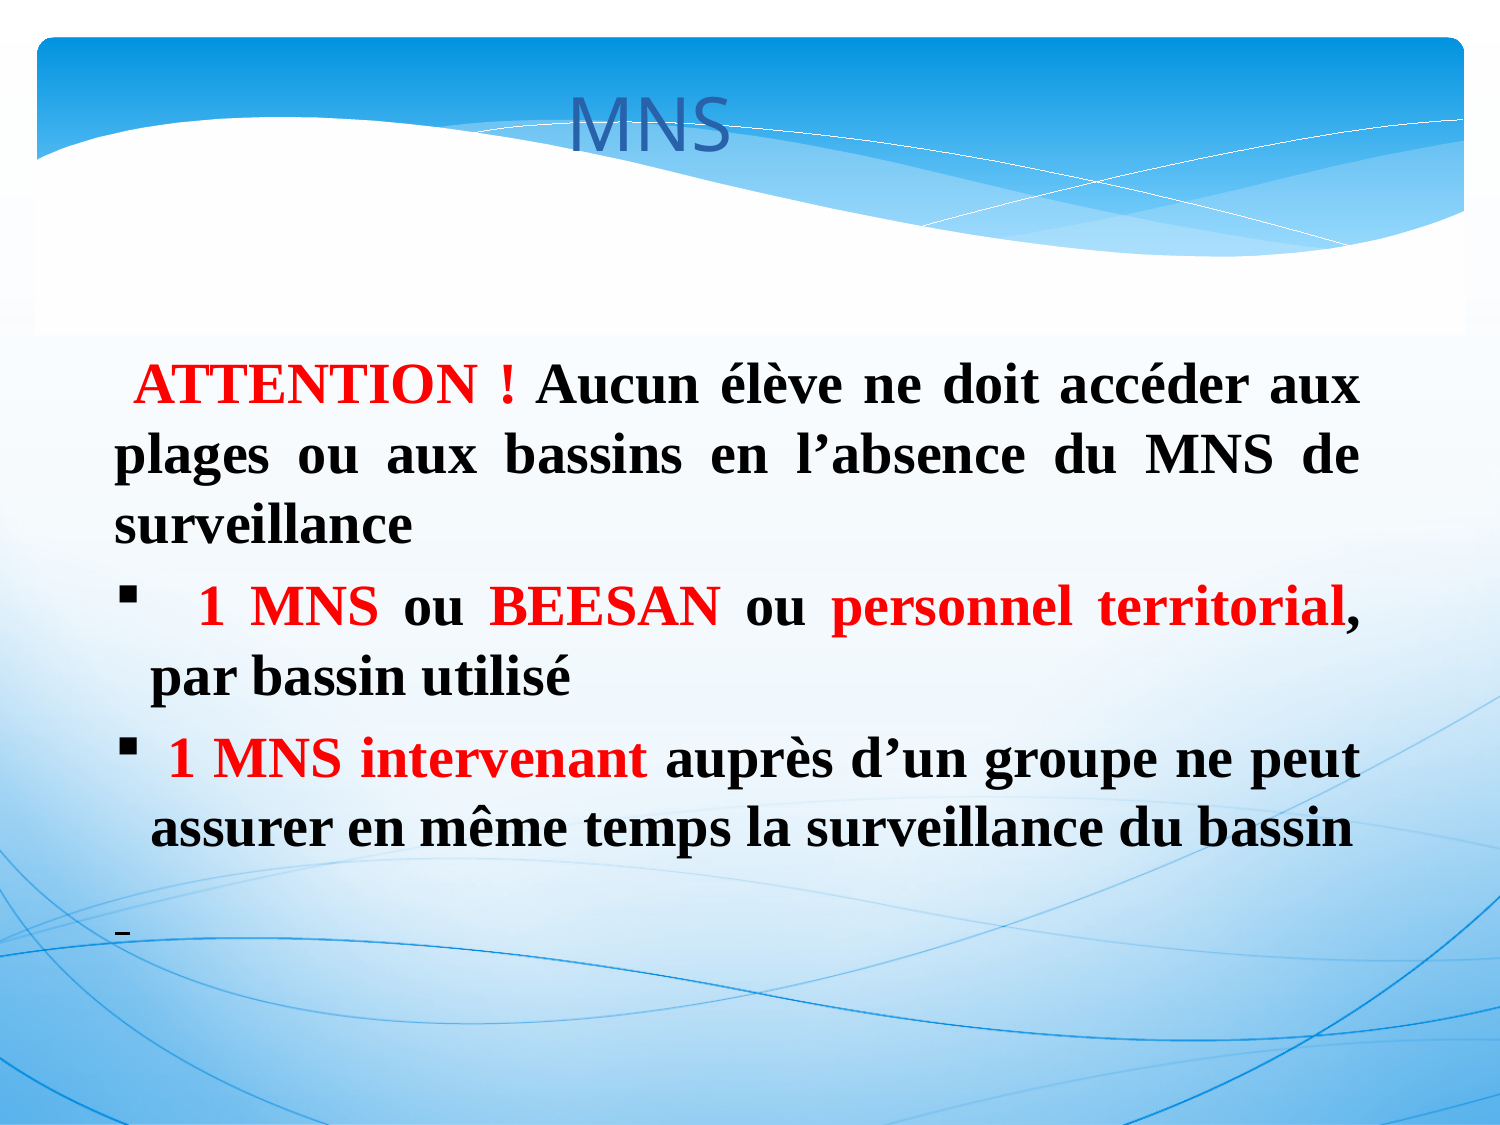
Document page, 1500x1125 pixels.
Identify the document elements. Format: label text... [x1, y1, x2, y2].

text_box ATTENTION ! Aucun élève ne doit accéder aux plages ou aux bassins en l’absence du MNS de surveillance 1 MNS ou BEESAN ou personnel territorial, par bassin utilisé 1 MNS intervenant auprès d’un groupe ne peut assurer en même temps la surveillance du bassin [100, 337, 1376, 948]
text_box MNS [100, 69, 1199, 251]
picture [0, 0, 1500, 1125]
